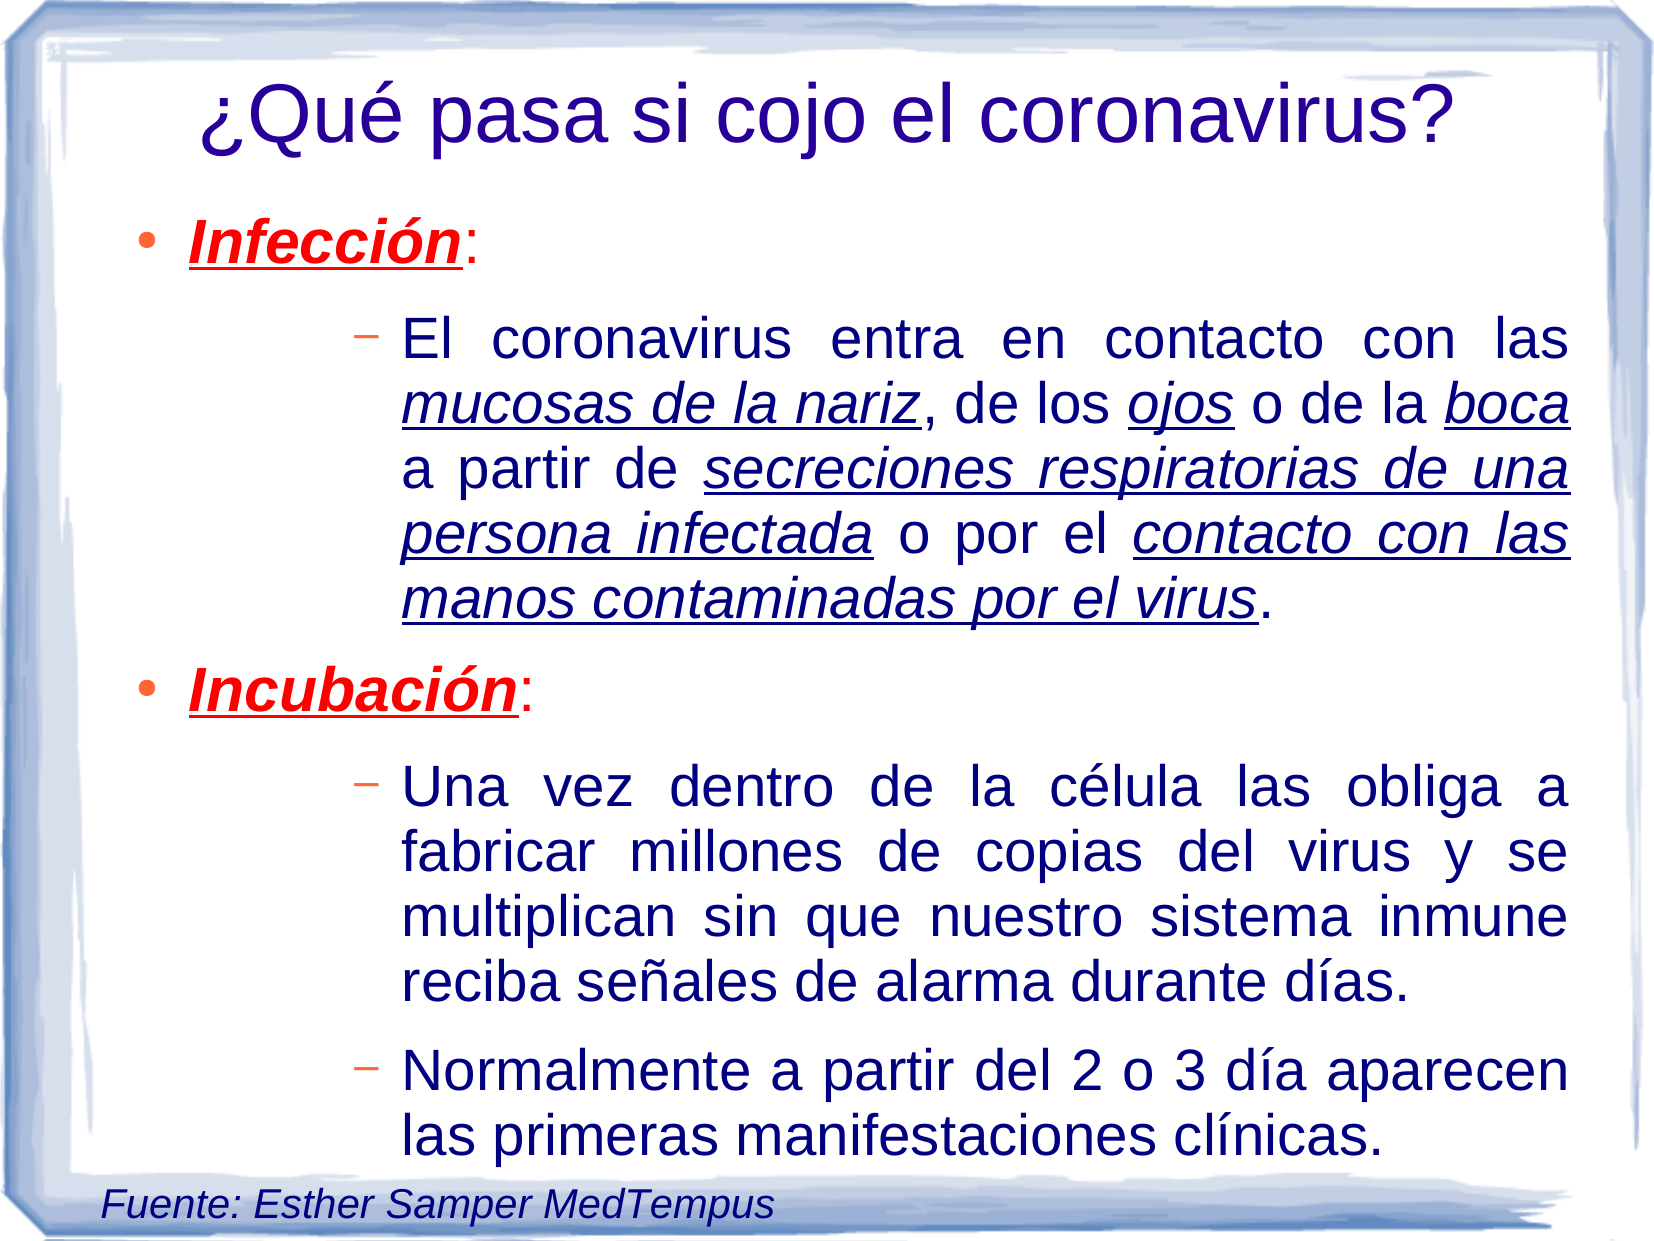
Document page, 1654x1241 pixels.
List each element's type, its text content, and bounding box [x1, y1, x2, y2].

title ¿Qué pasa si cojo el coronavirus? [82, 49, 1571, 178]
text_box Fuente: Esther Samper MedTempus [29, 1181, 827, 1228]
list Infección: El coronavirus entra en contacto con las mucosas de la nariz, de los ojos o de la boca a partir de secreciones respiratorias de una persona infectada o por el contacto con las manos contaminadas por el virus. Incubación: Una vez dentro de la célula las obliga a fabricar millones de copias del virus y se multiplican sin que nuestro sistema inmune reciba señales de alarma durante días. Normalmente a partir del 2 o 3 día aparecen las primeras manifestaciones clínicas. [118, 206, 1571, 1241]
picture [0, 0, 1654, 1241]
